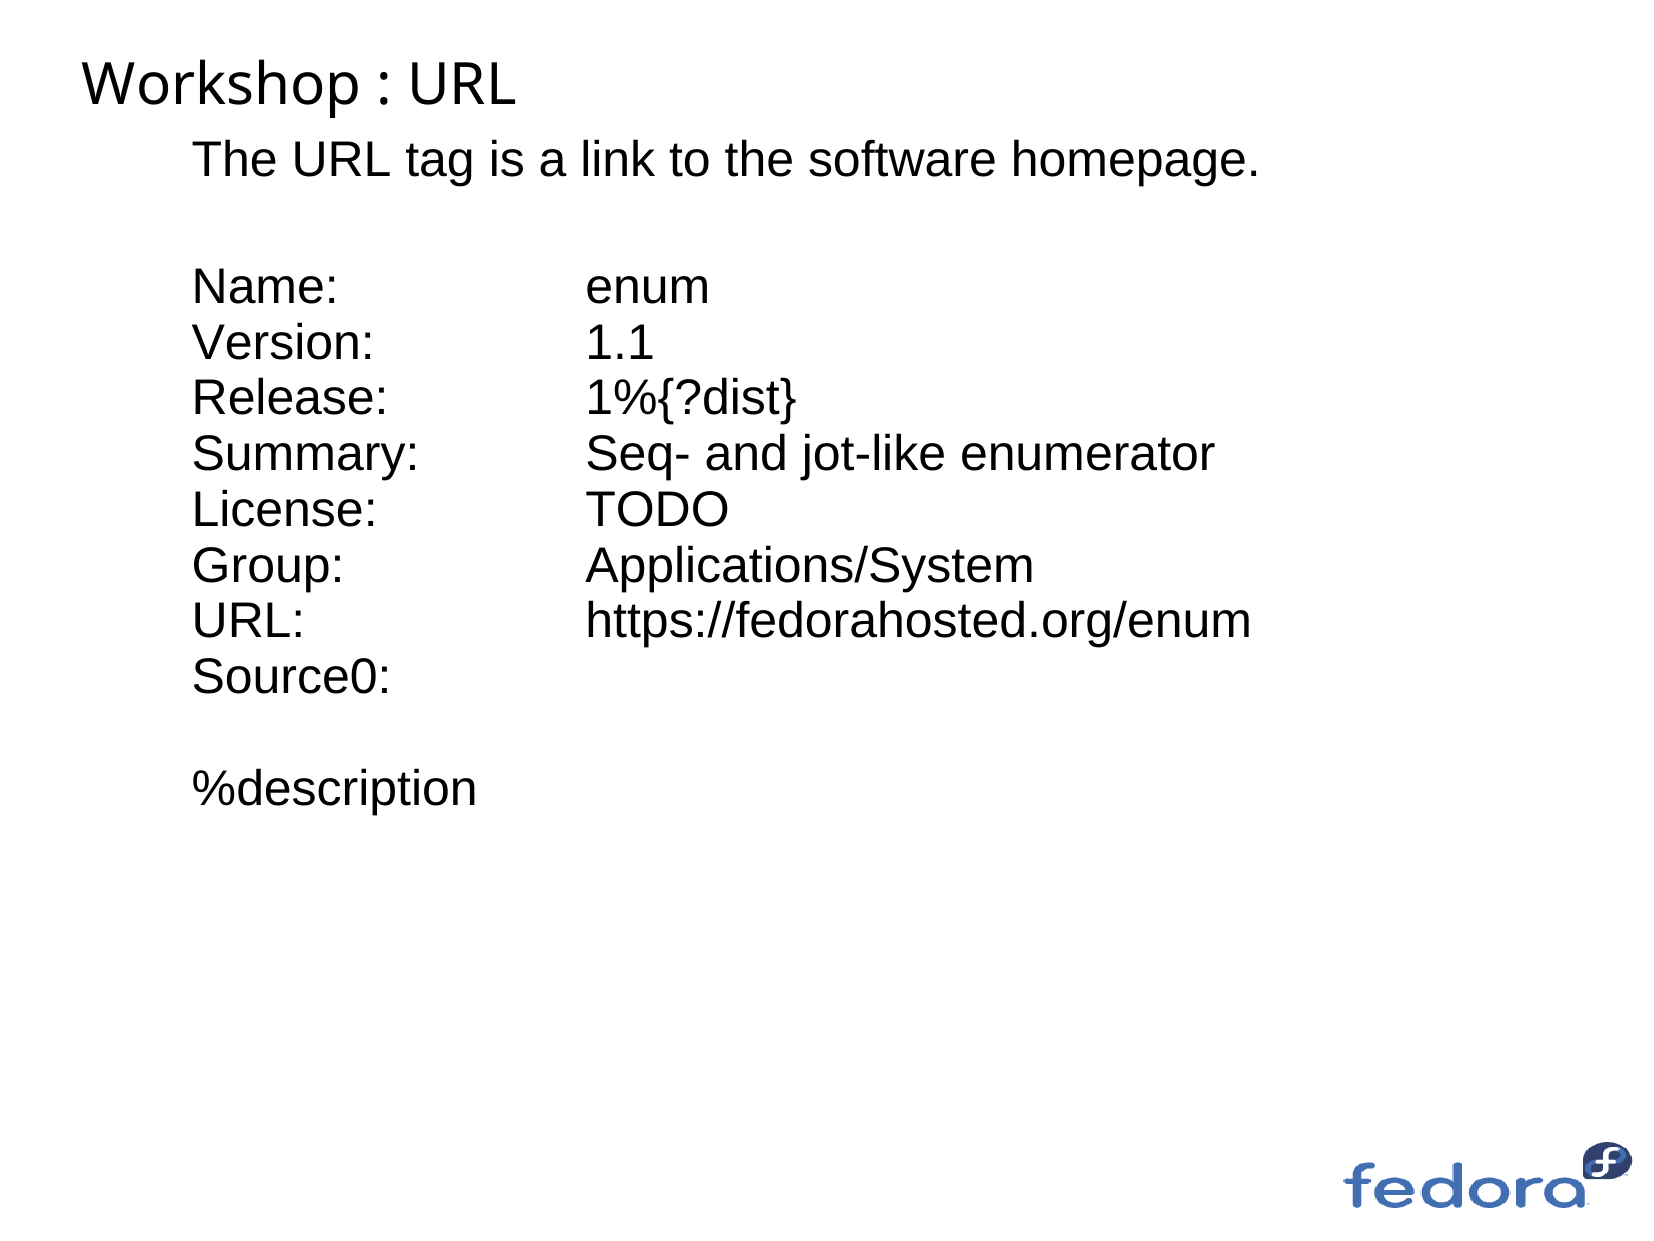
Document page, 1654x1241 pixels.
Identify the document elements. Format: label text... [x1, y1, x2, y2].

picture [1332, 1124, 1651, 1227]
list The URL tag is a link to the software homepage. Name: enum Version: 1.1 Release: 1%{?dist} Summary: Seq- and jot-like enumerator License: TODO Group: Applications/System URL: https://fedorahosted.org/enum Source0: %description [79, 130, 1503, 1040]
title Workshop : URL [81, 23, 1513, 141]
